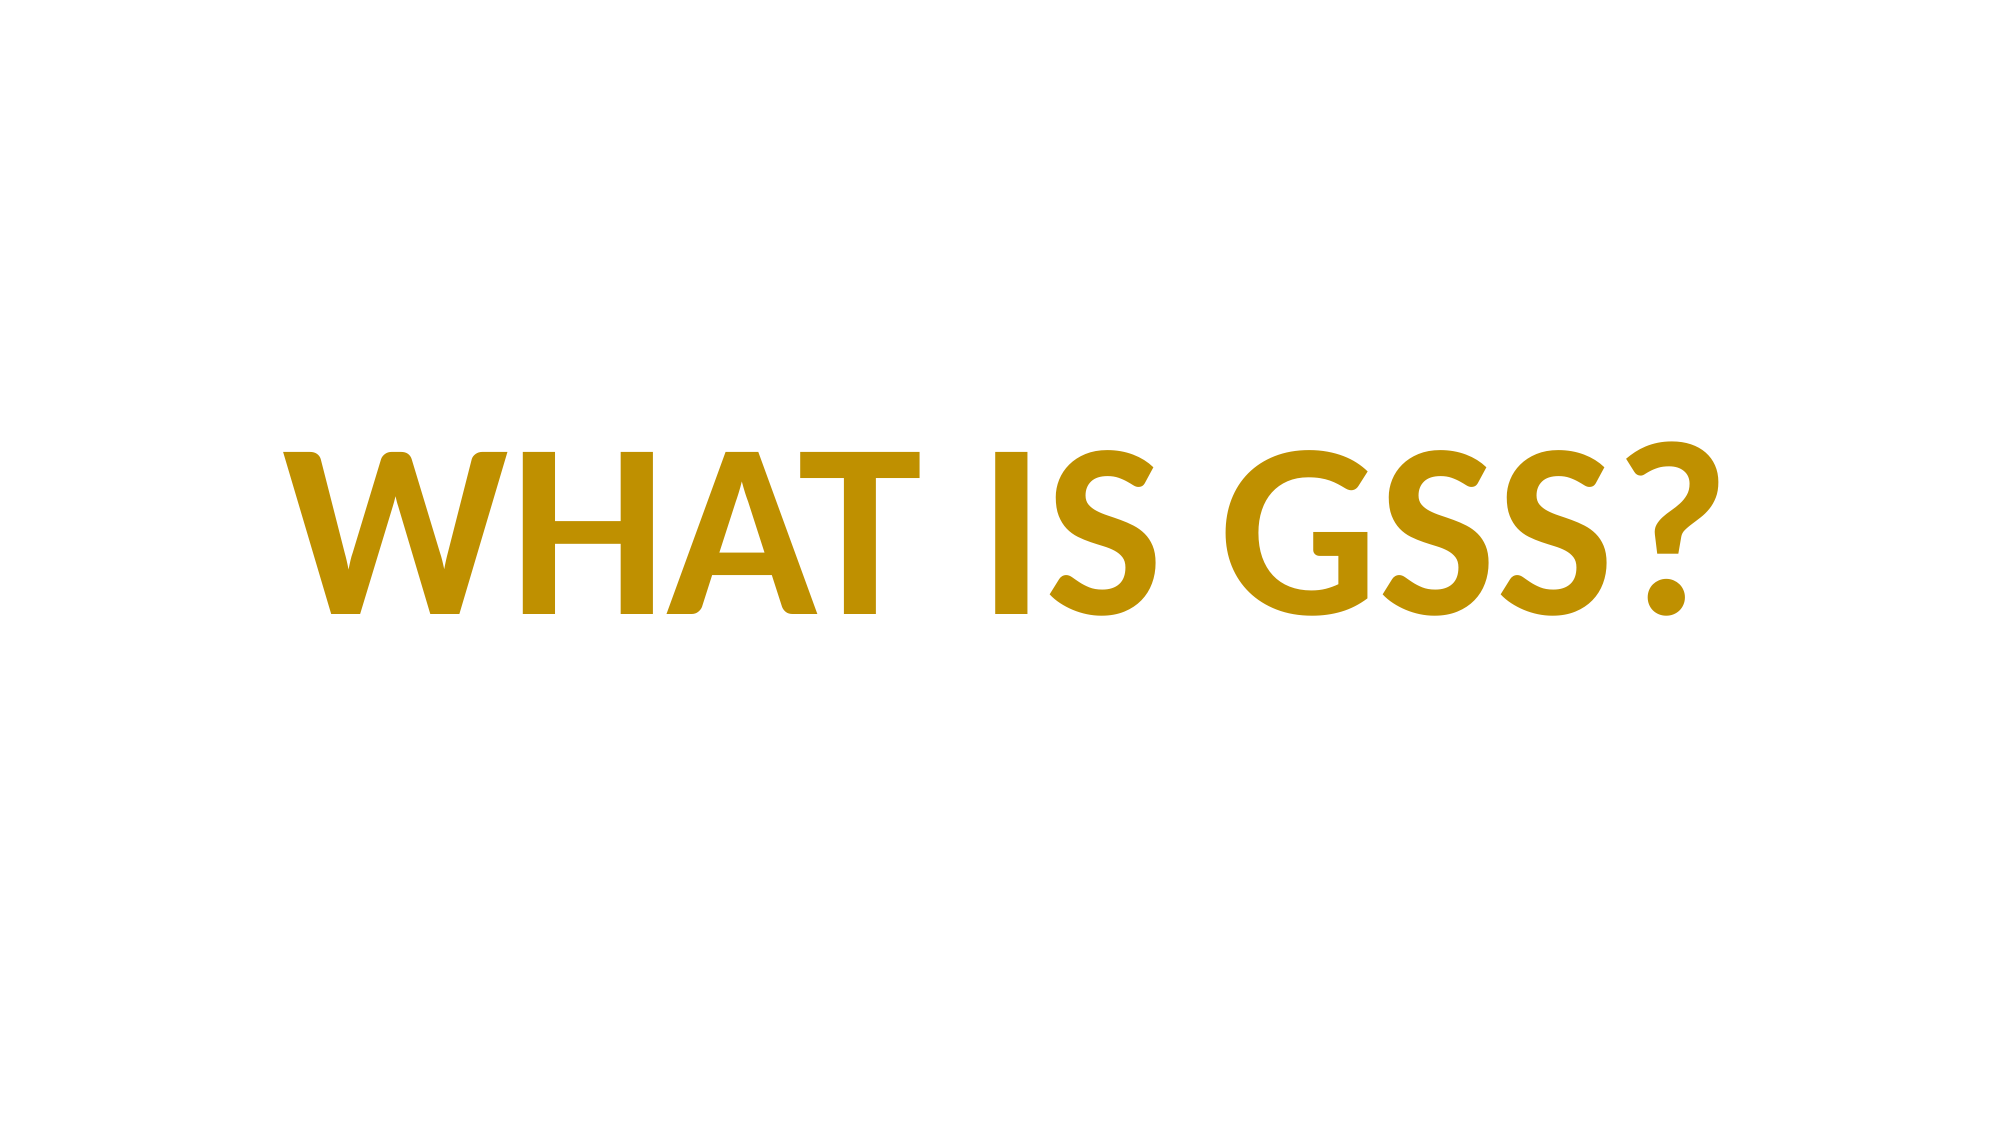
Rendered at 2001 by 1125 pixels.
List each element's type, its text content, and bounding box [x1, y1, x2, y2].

text_box WHAT IS GSS? [0, 357, 2000, 672]
